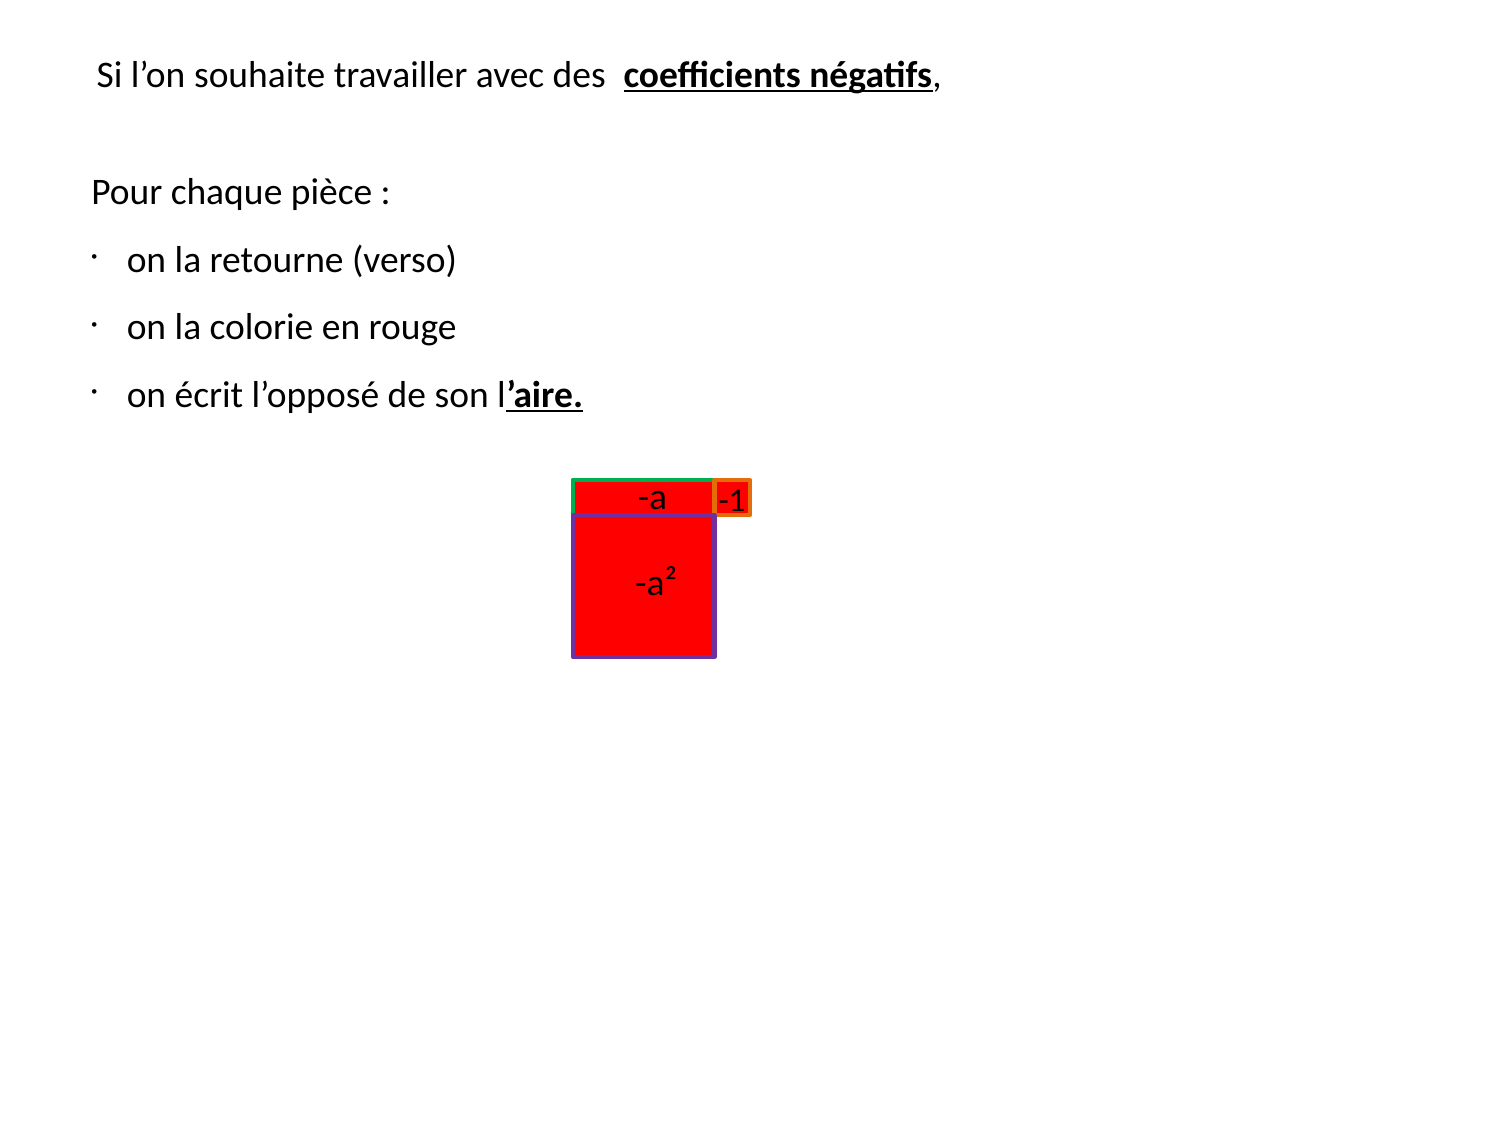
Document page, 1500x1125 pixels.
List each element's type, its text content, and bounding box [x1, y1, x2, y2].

text_box [572, 479, 715, 657]
text_box -a² [620, 550, 693, 611]
text_box -a [622, 464, 683, 515]
text_box Pour chaque pièce : on la retourne (verso) on la colorie en rouge on écrit l’opposé de son l’aire. [76, 137, 827, 423]
text_box Si l’on souhaite travailler avec des coefficients négatifs, [81, 42, 966, 103]
text_box -1 [703, 466, 770, 527]
